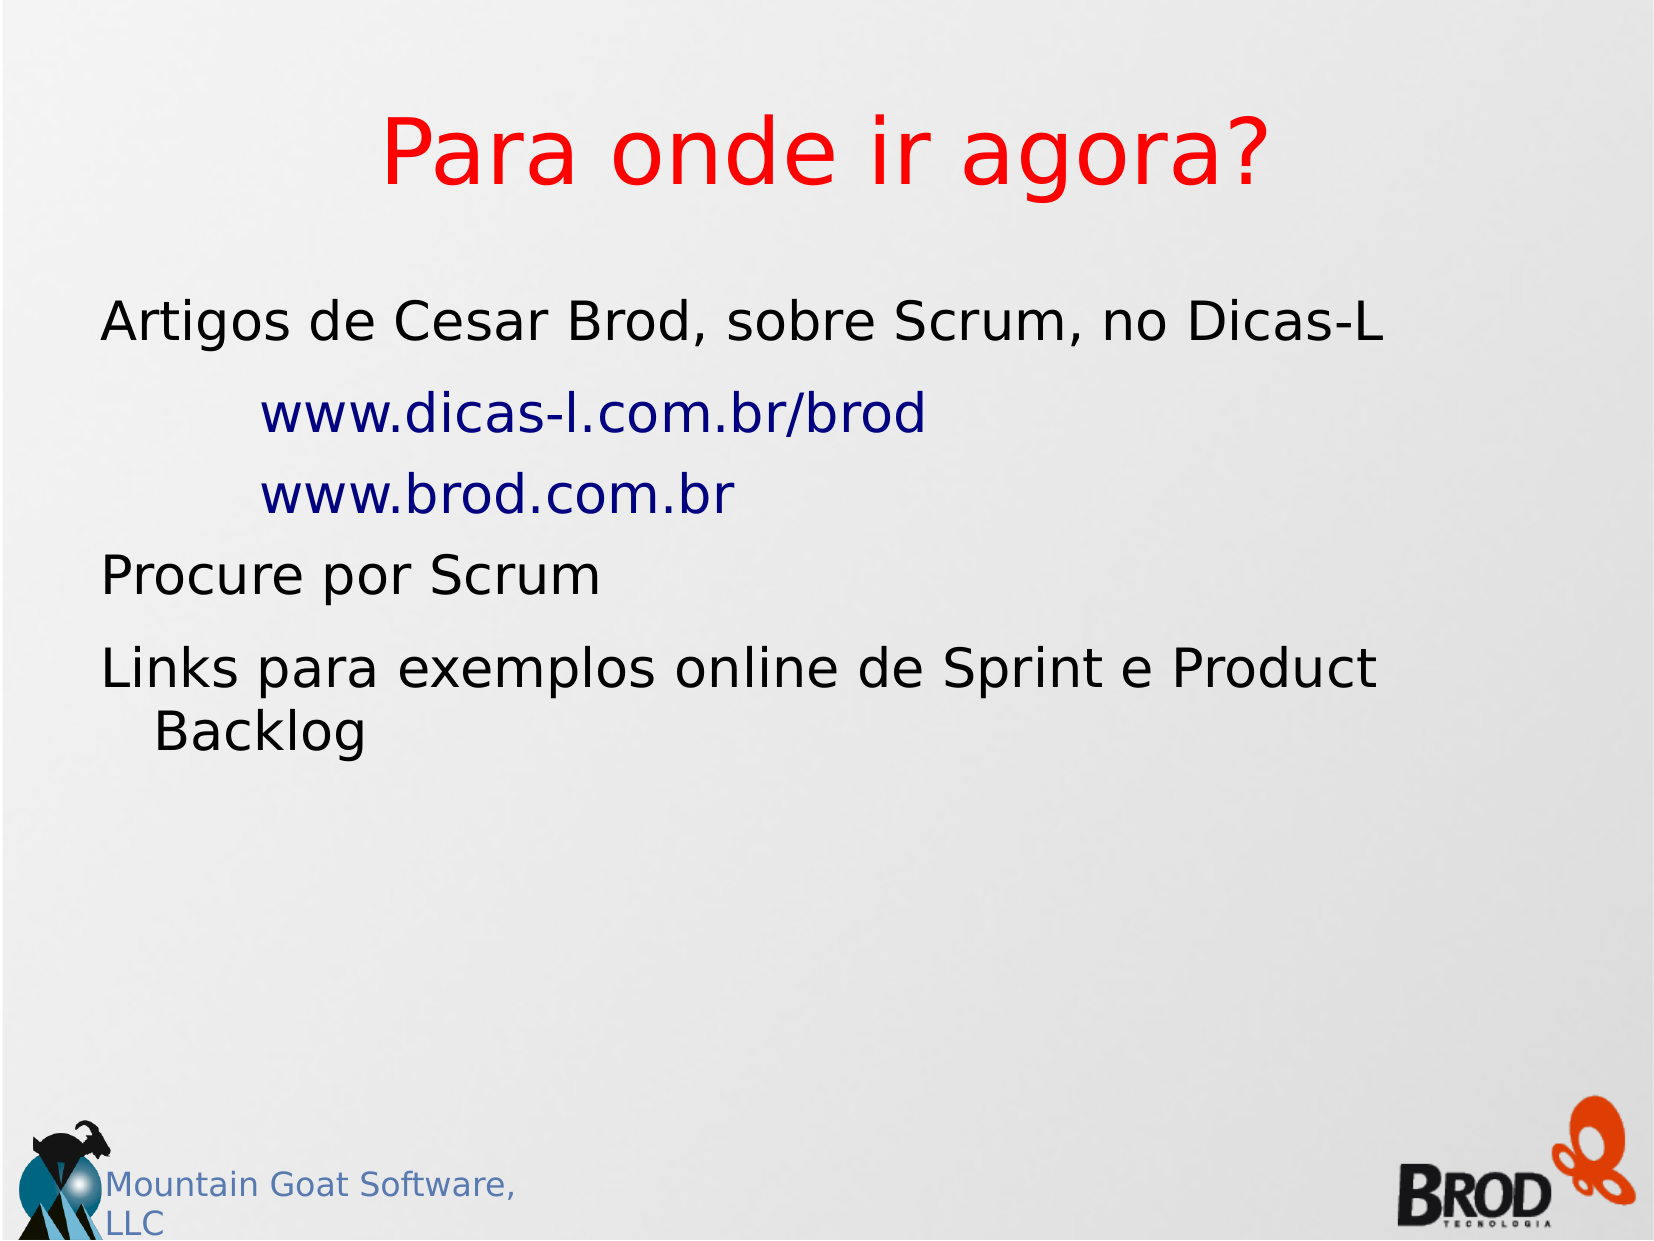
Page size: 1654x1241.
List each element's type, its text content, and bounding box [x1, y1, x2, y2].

picture [2, 0, 1654, 1241]
list Artigos de Cesar Brod, sobre Scrum, no Dicas-L www.dicas-l.com.br/brod www.brod.com.br Procure por Scrum Links para exemplos online de Sprint e Product Backlog [82, 290, 1571, 1094]
title Para onde ir agora? [82, 49, 1571, 257]
